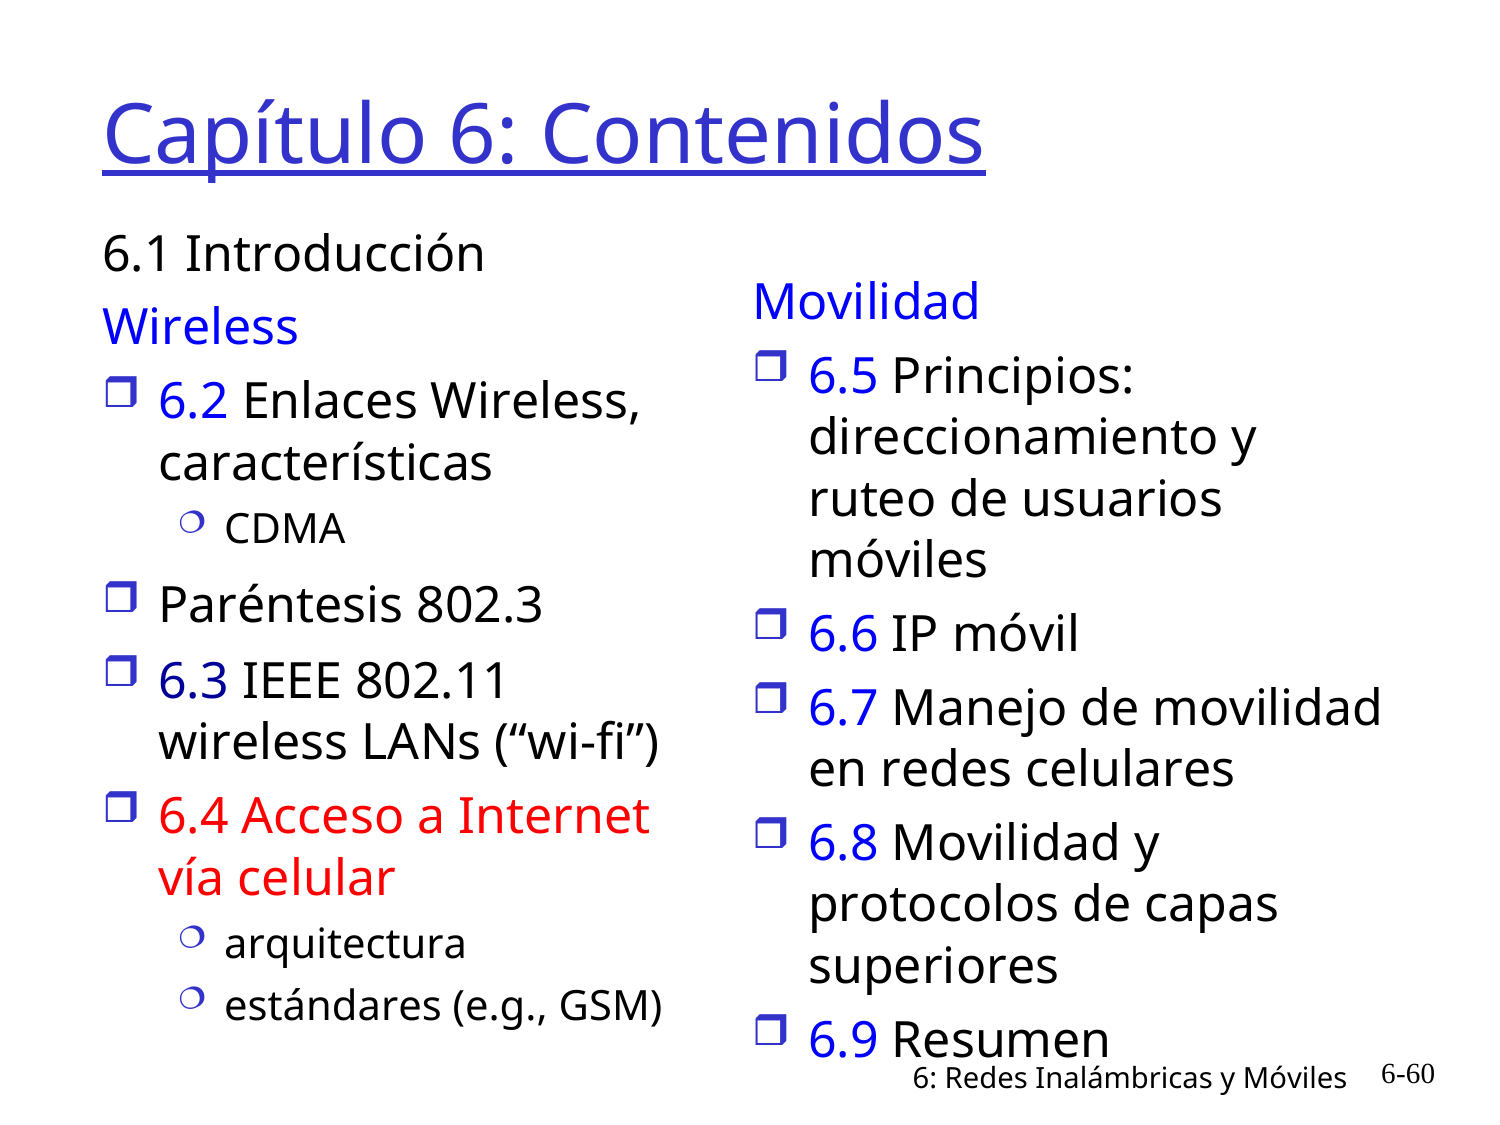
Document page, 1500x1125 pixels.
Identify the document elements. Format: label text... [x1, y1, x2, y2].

list Movilidad 6.5 Principios: direccionamiento y ruteo de usuarios móviles 6.6 IP móvil 6.7 Manejo de movilidad en redes celulares 6.8 Movilidad y protocolos de capas superiores 6.9 Resumen [737, 262, 1403, 1028]
title Capítulo 6: Contenidos [87, 37, 1363, 225]
list 6.1 Introducción Wireless 6.2 Enlaces Wireless, características CDMA Paréntesis 802.3 6.3 IEEE 802.11 wireless LANs (“wi-fi”) 6.4 Acceso a Internet vía celular arquitectura estándares (e.g., GSM) [87, 214, 713, 1035]
